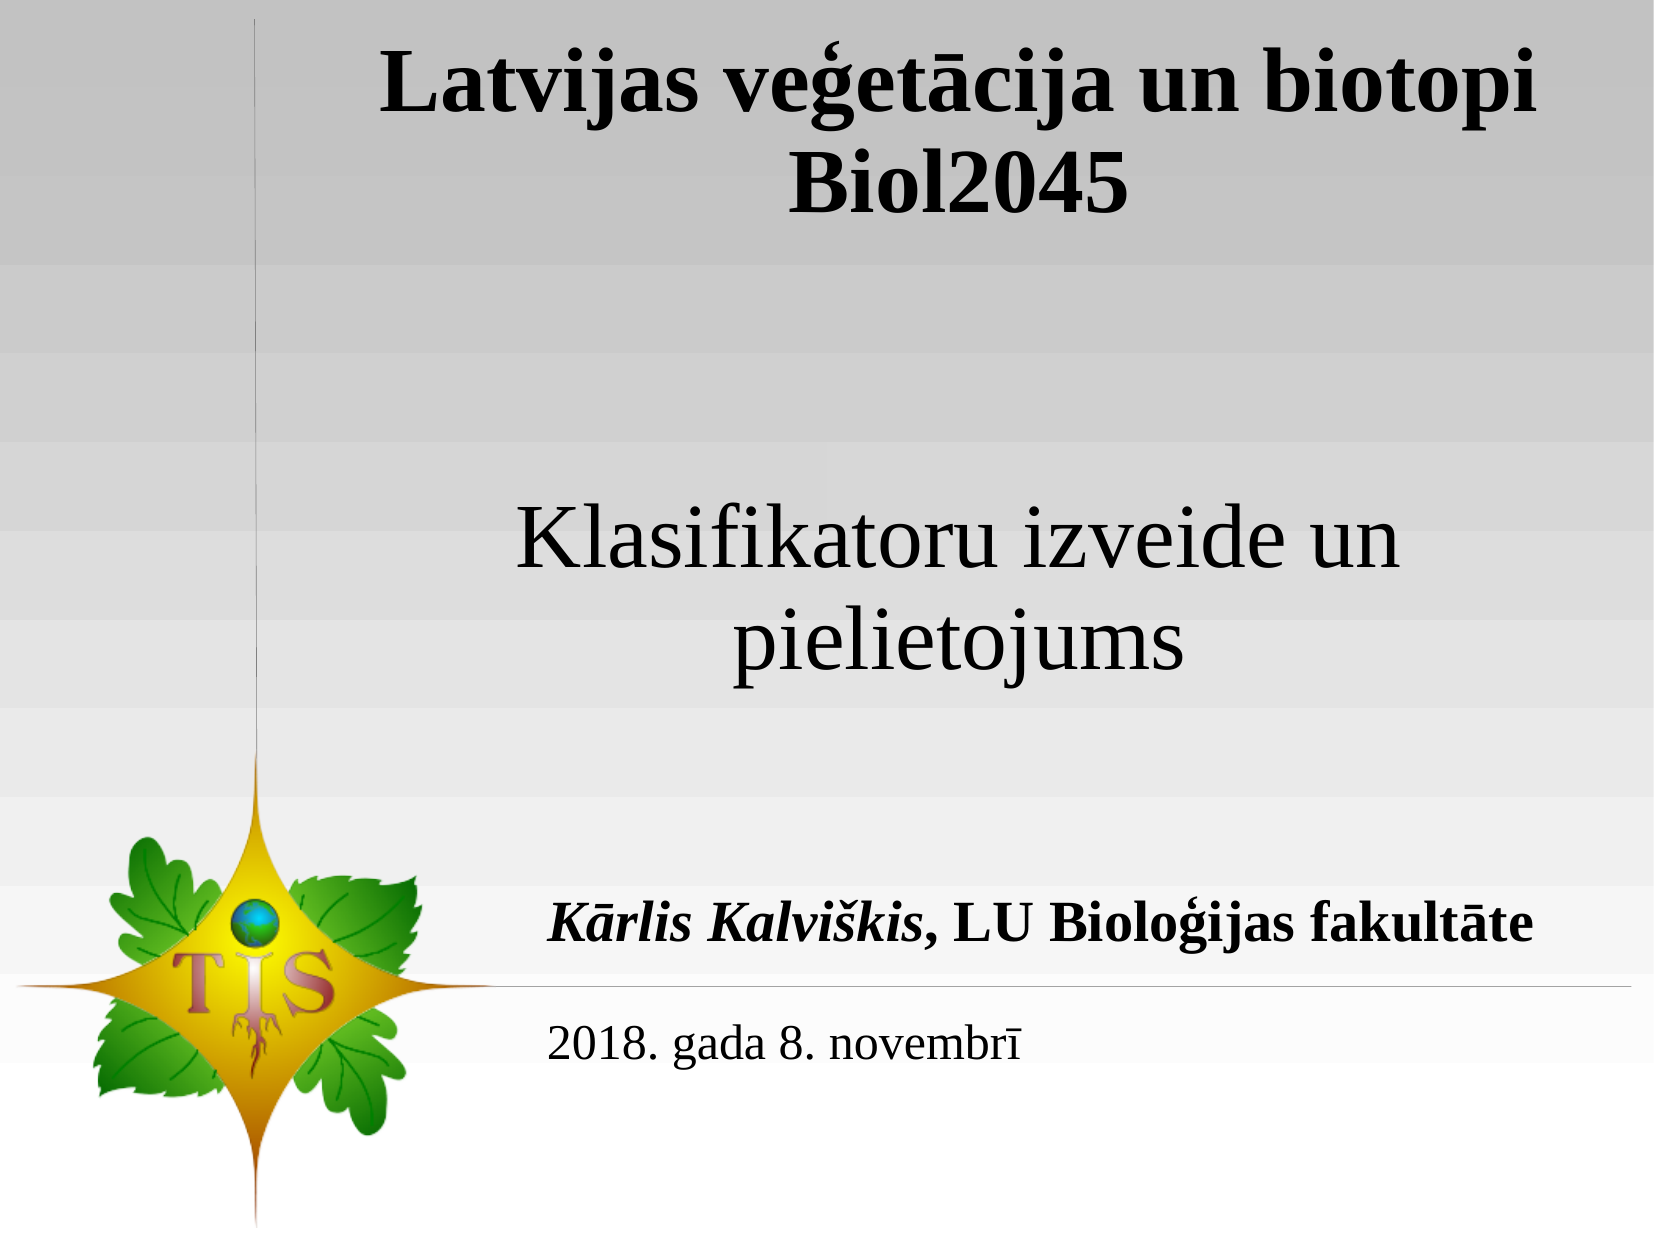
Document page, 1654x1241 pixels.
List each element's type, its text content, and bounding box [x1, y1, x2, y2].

title Klasifikatoru izveide un pielietojums [295, 314, 1625, 861]
list 2018. gada 8. novembrī [476, 1015, 1654, 1241]
picture [0, 0, 1654, 1241]
